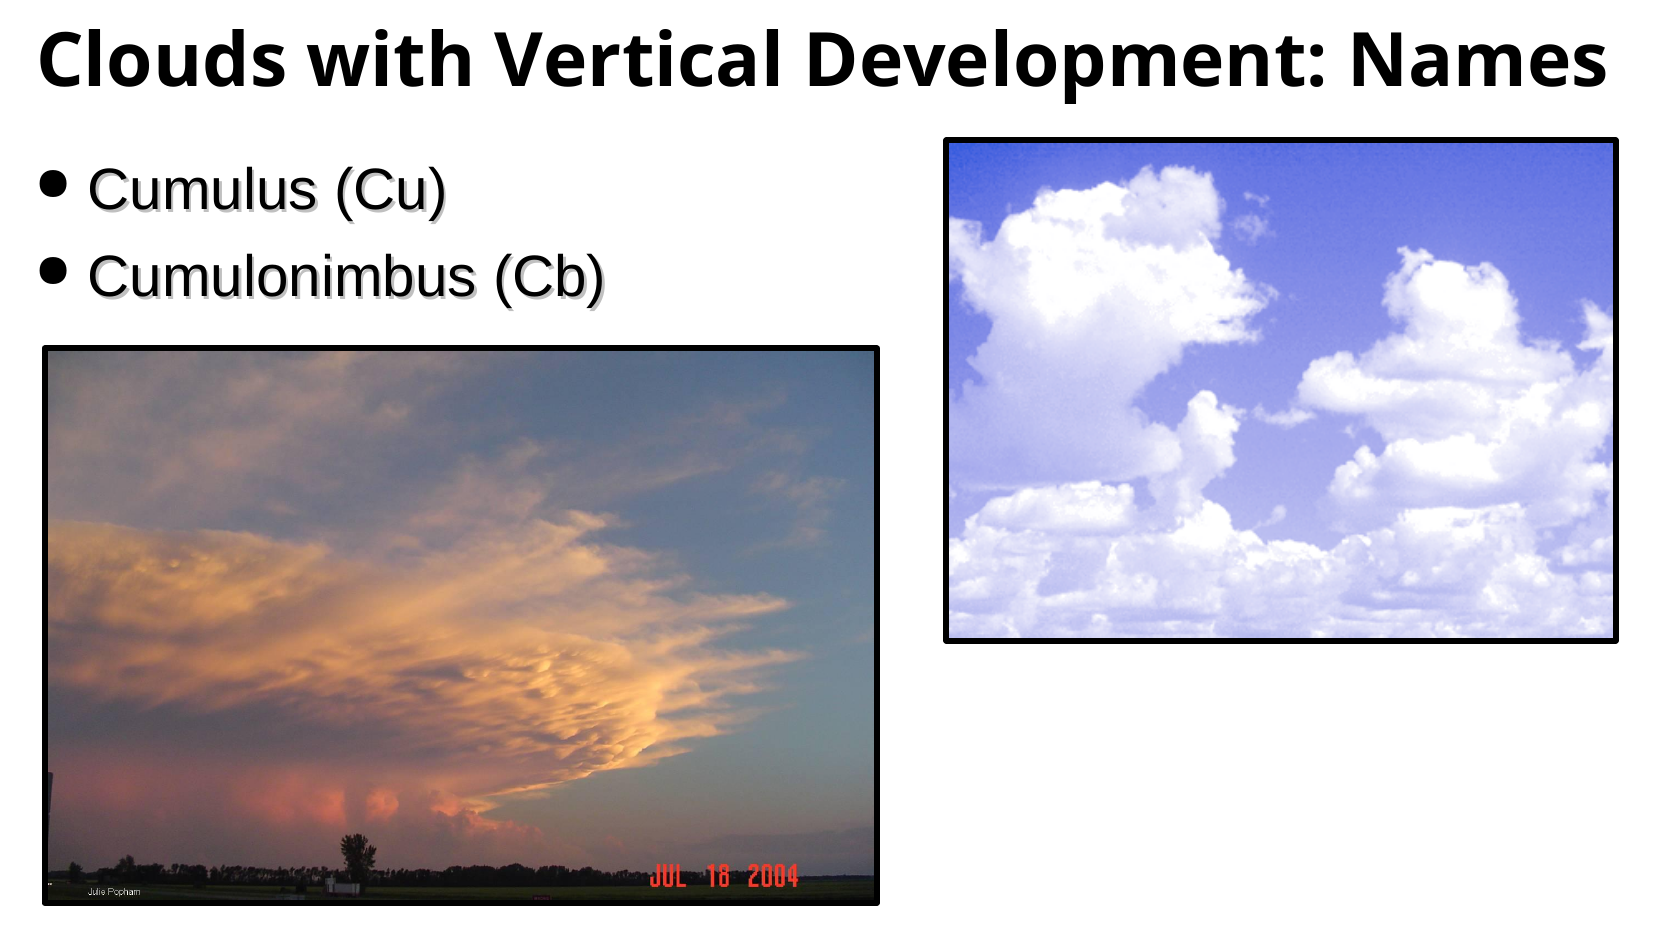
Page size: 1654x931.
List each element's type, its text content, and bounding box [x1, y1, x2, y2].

picture [949, 143, 1613, 638]
text_box Cumulus (Cu) Cumulonimbus (Cb) [2, 144, 640, 316]
title Clouds with Vertical Development: Names [0, 5, 1651, 107]
picture [47, 351, 874, 901]
